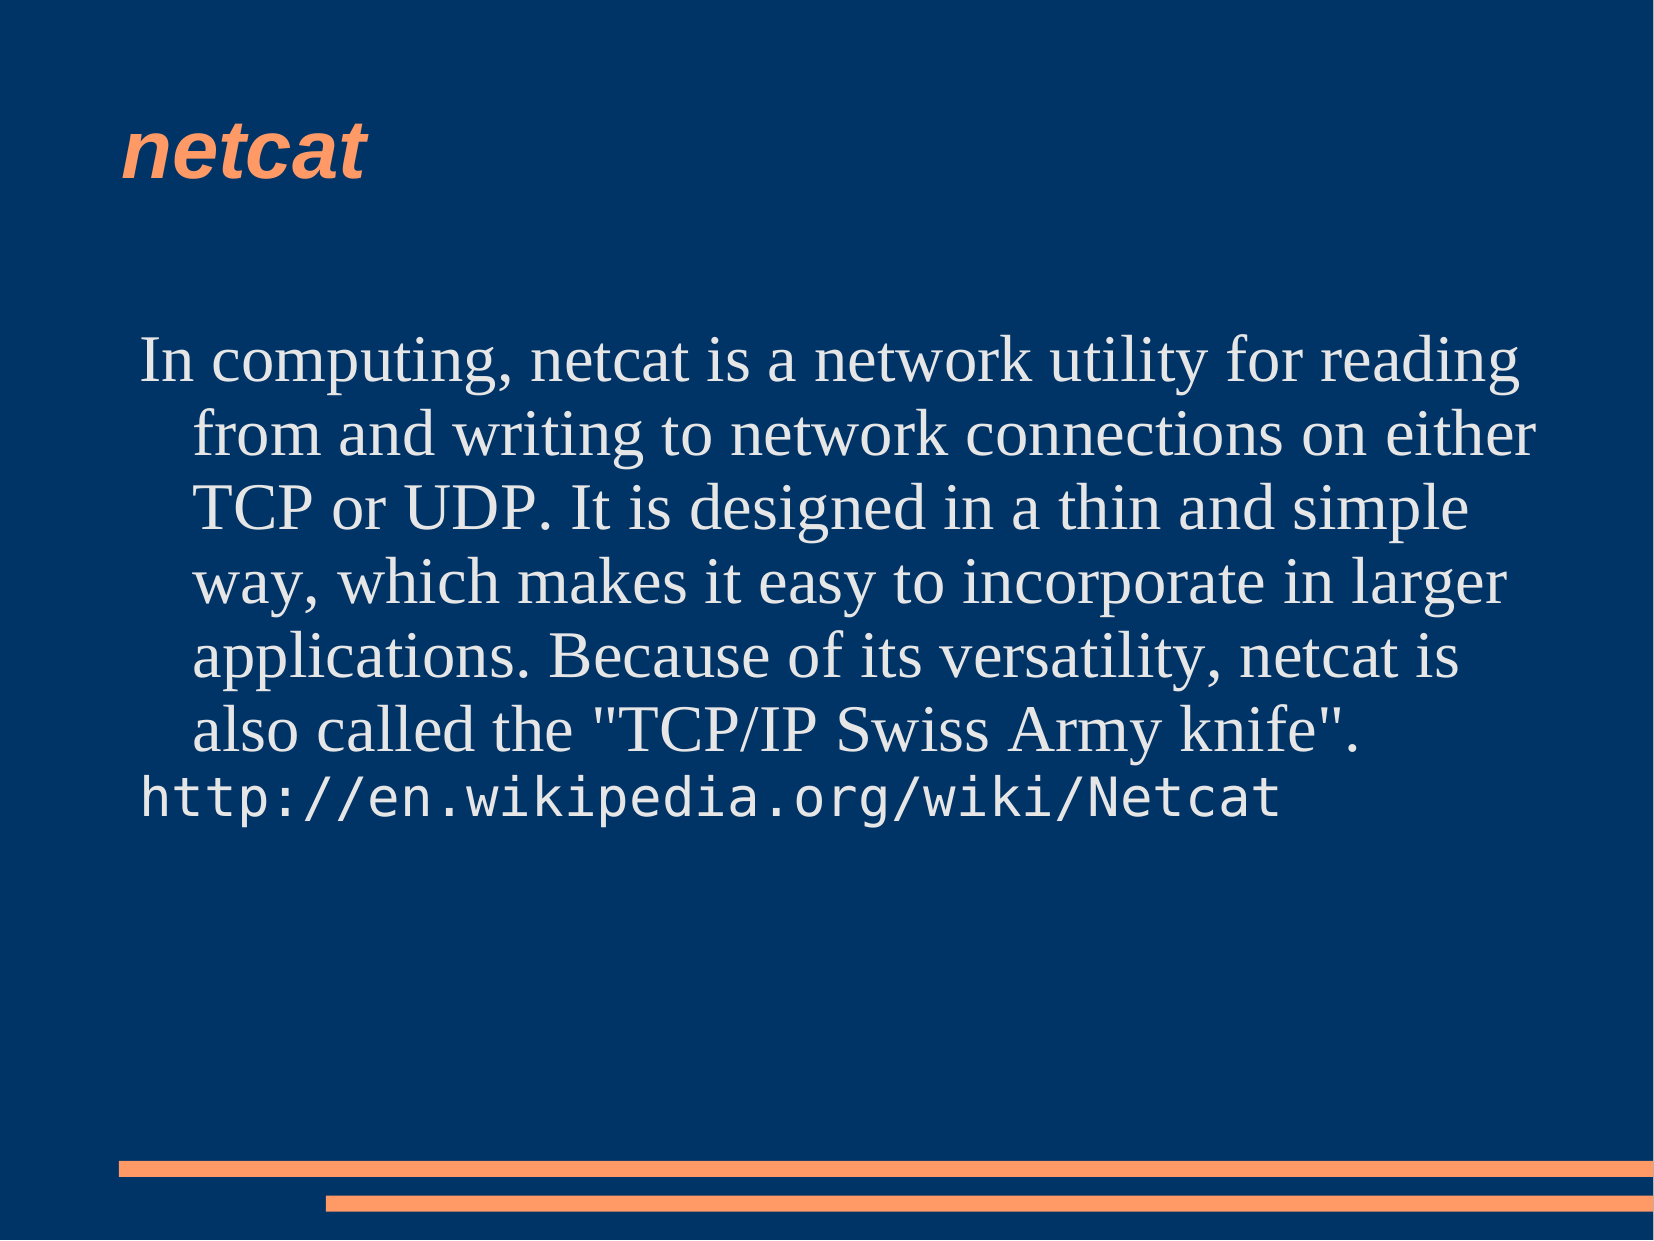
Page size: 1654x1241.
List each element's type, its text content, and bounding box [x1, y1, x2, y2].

title netcat [121, 46, 1534, 254]
list In computing, netcat is a network utility for reading from and writing to network connections on either TCP or UDP. It is designed in a thin and simple way, which makes it easy to incorporate in larger applications. Because of its versatility, netcat is also called the "TCP/IP Swiss Army knife". http://en.wikipedia.org/wiki/Netcat [121, 322, 1561, 1133]
